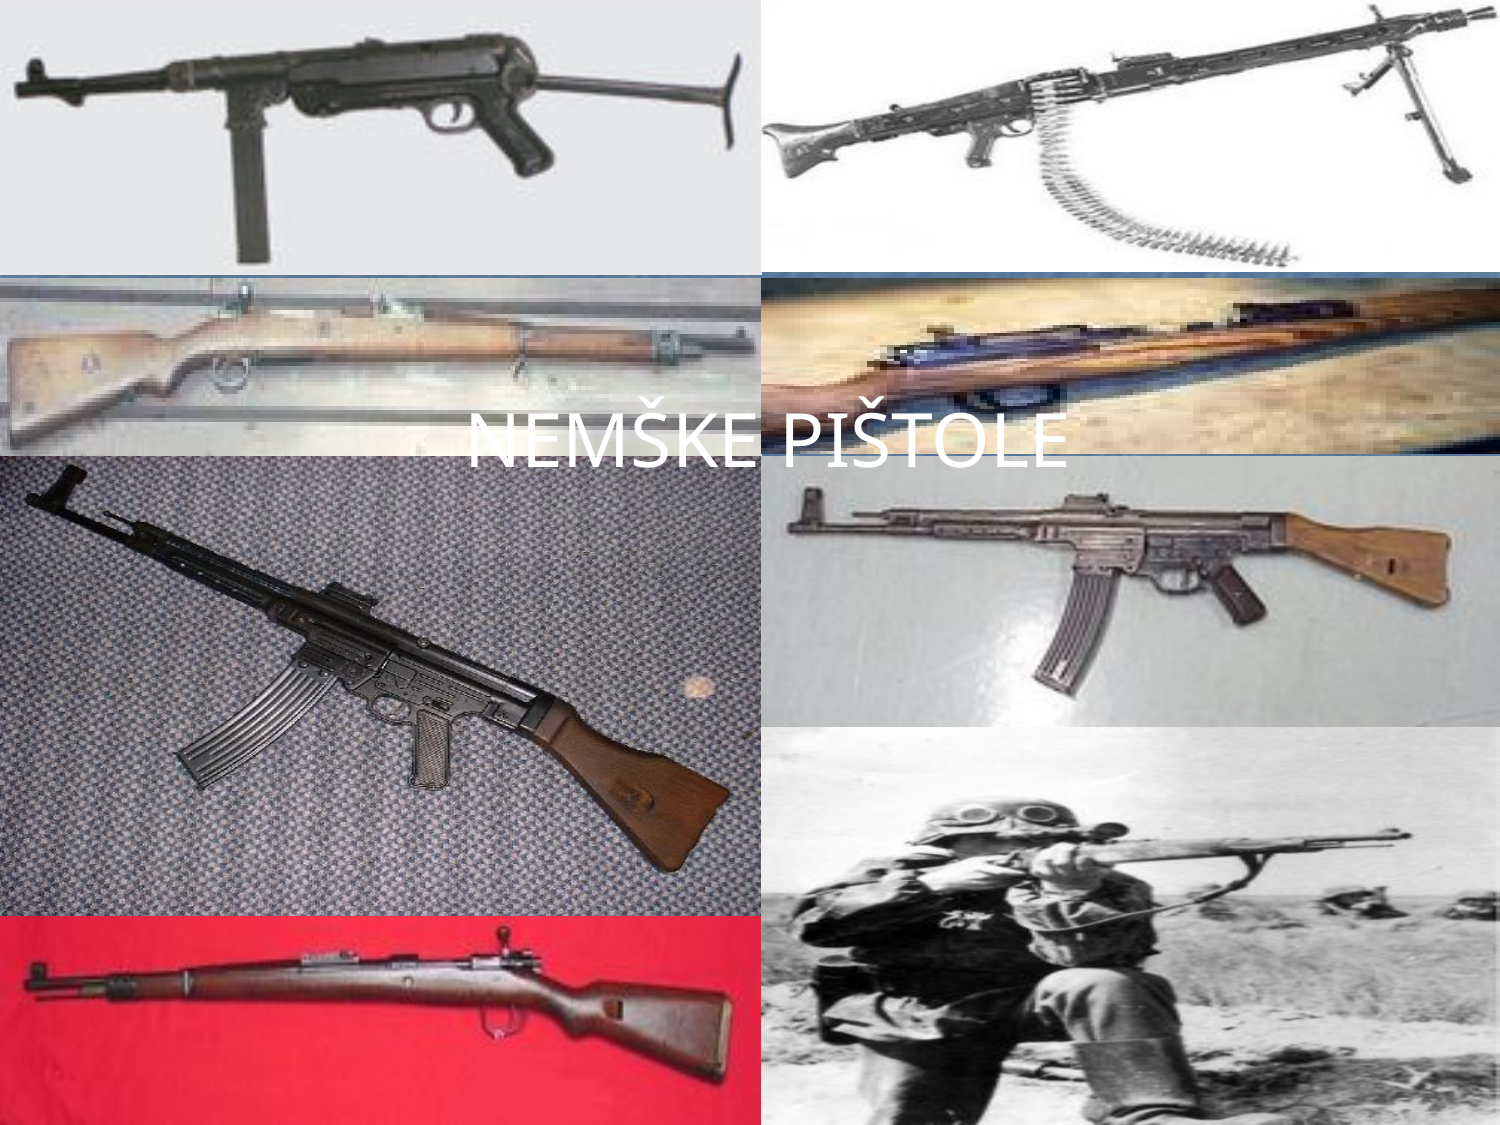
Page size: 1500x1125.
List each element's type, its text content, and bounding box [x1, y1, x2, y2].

text_box NEMŠKE PIŠTOLE [395, 385, 1141, 492]
picture [0, 0, 1500, 1125]
